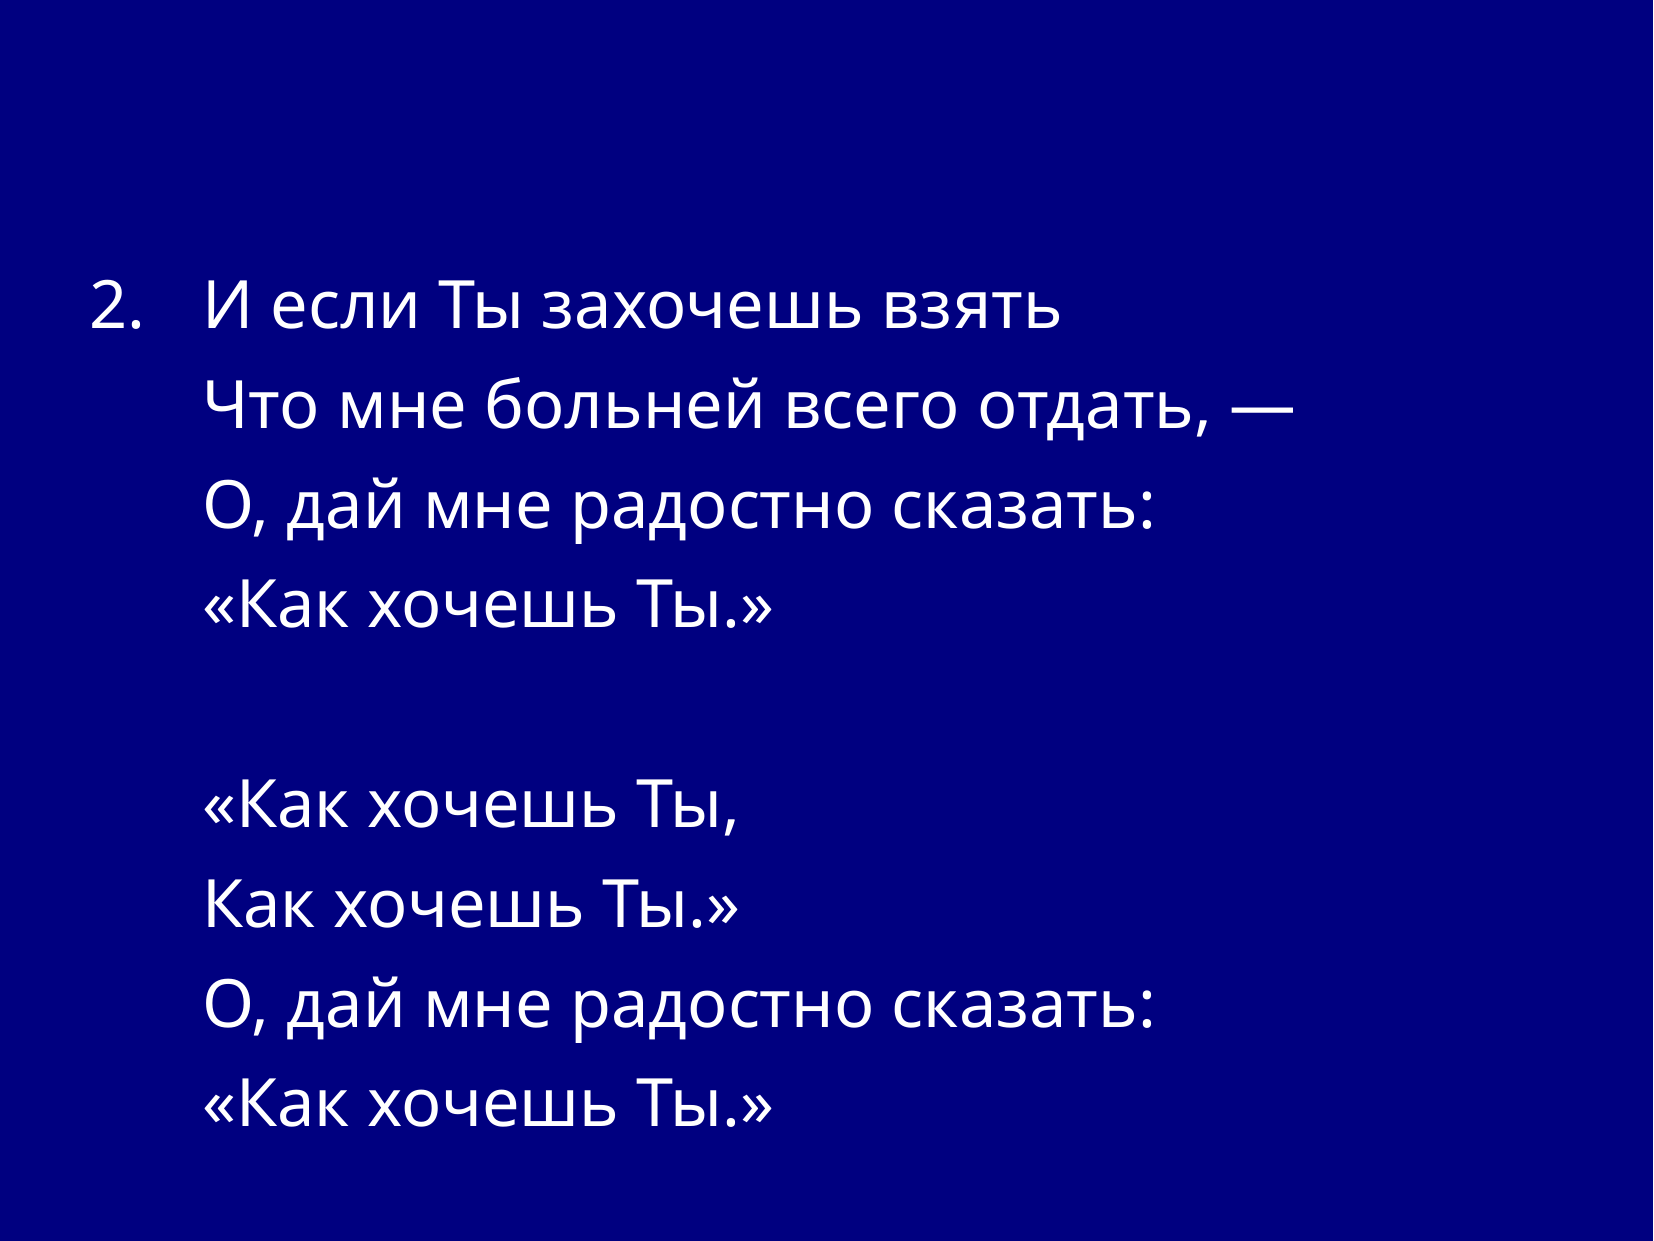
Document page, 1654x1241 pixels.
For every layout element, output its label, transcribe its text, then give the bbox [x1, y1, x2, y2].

text_box 2. И если Ты захочешь взять Что мне больней всего отдать, — О, дай мне радостно сказать: «Как хочешь Ты.» «Как хочешь Ты, Как хочешь Ты.» О, дай мне радостно сказать: «Как хочешь Ты.» [75, 150, 1576, 1163]
